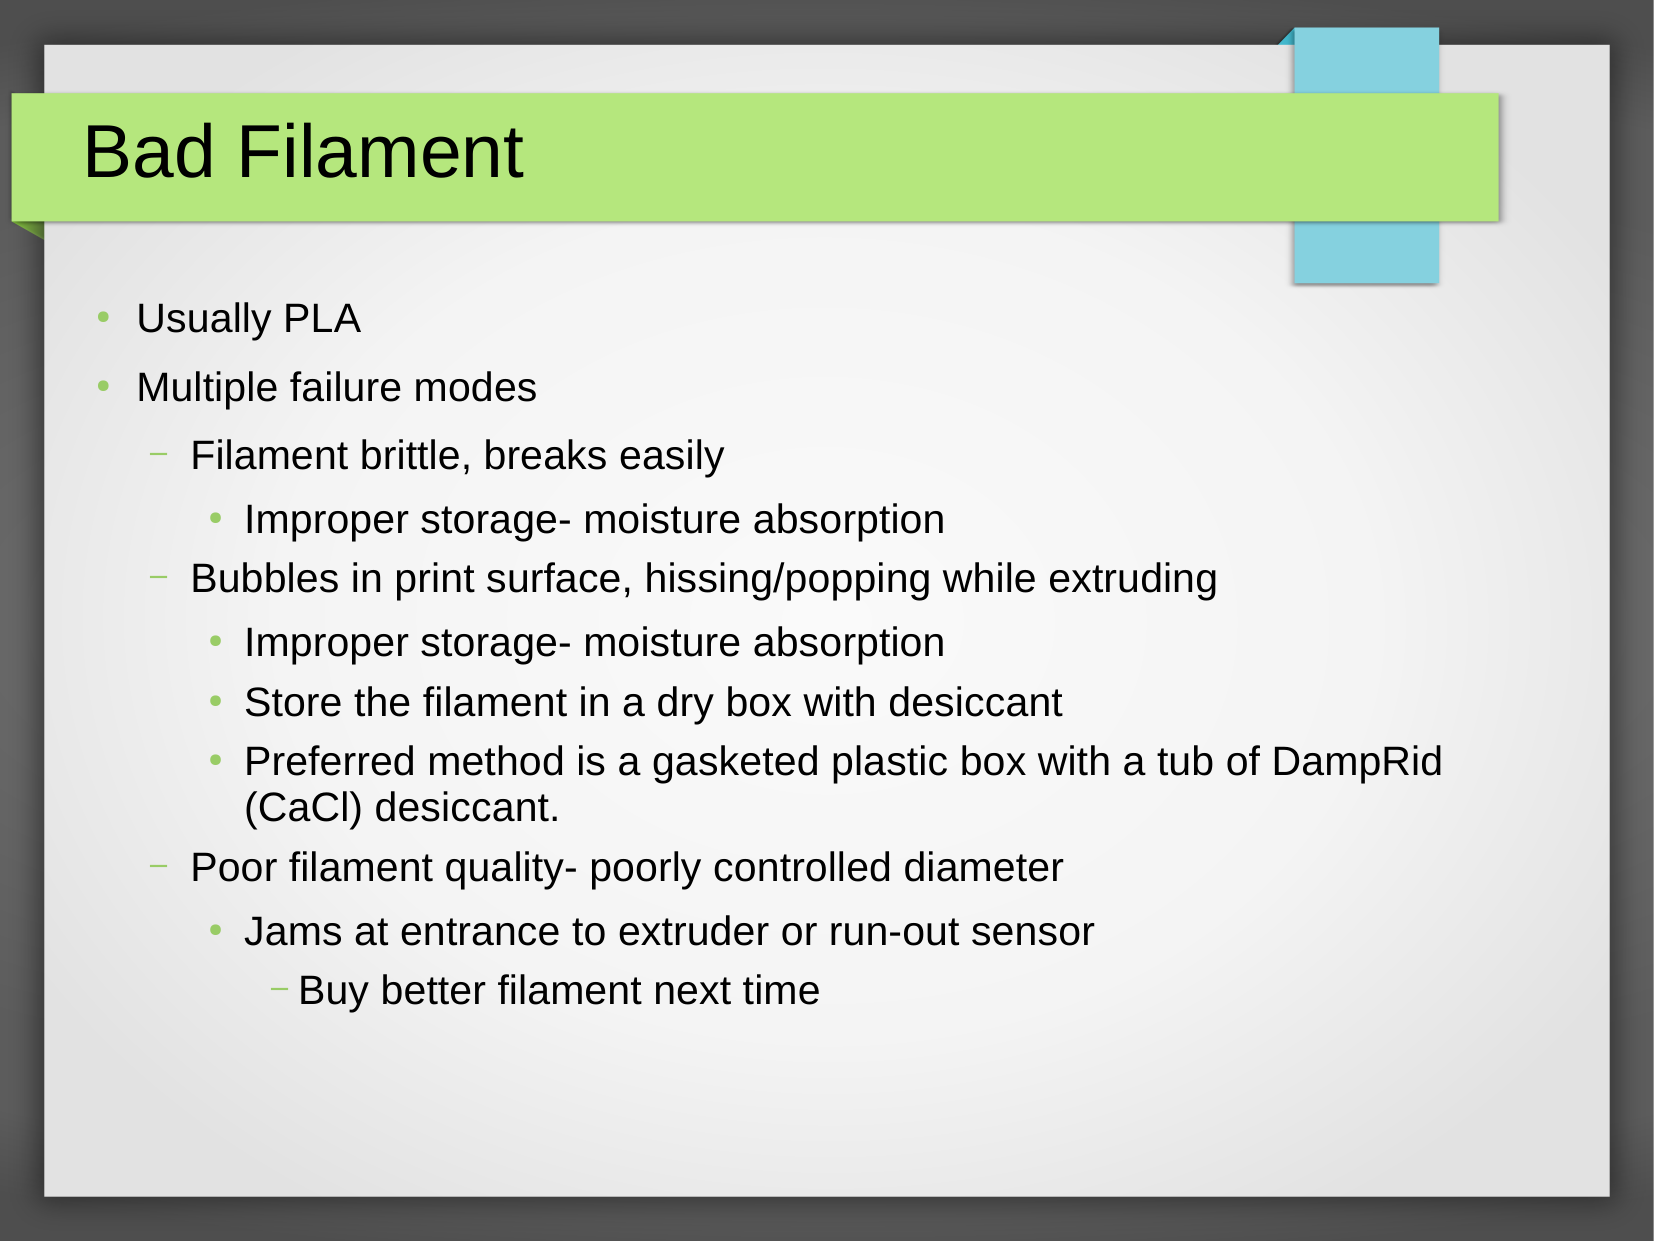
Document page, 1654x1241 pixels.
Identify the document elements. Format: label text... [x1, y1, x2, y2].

title Bad Filament [82, 92, 1264, 212]
picture [0, 0, 1654, 1241]
list Usually PLA Multiple failure modes Filament brittle, breaks easily Improper storage- moisture absorption Bubbles in print surface, hissing/popping while extruding Improper storage- moisture absorption Store the filament in a dry box with desiccant Preferred method is a gasketed plastic box with a tub of DampRid (CaCl) desiccant. Poor filament quality- poorly controlled diameter Jams at entrance to extruder or run-out sensor Buy better filament next time [82, 295, 1571, 1015]
